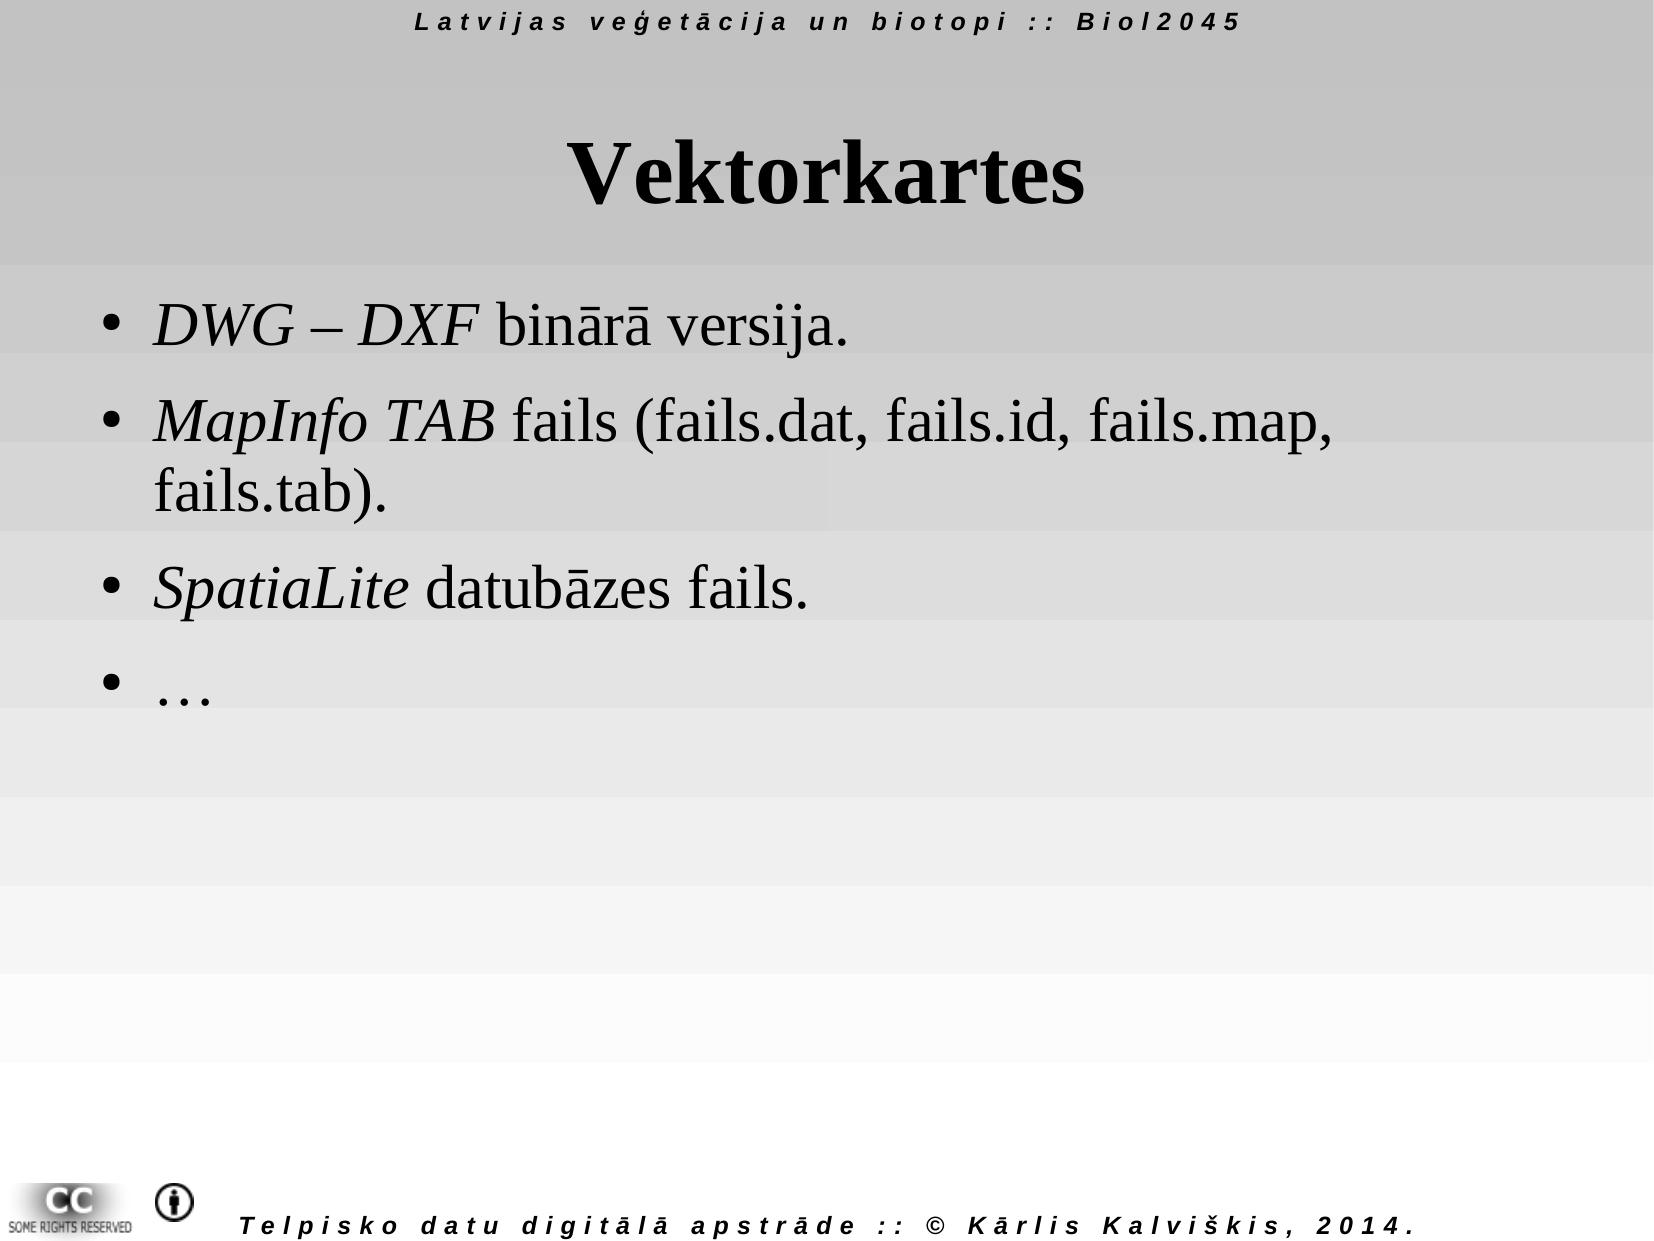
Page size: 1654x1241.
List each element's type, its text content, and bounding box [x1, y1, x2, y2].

title Vektorkartes [29, 49, 1625, 296]
list DWG – DXF binārā versija. MapInfo TAB fails (fails.dat, fails.id, fails.map, fails.tab). SpatiaLite datubāzes fails. … [82, 289, 1571, 1098]
picture [0, 0, 1654, 1241]
